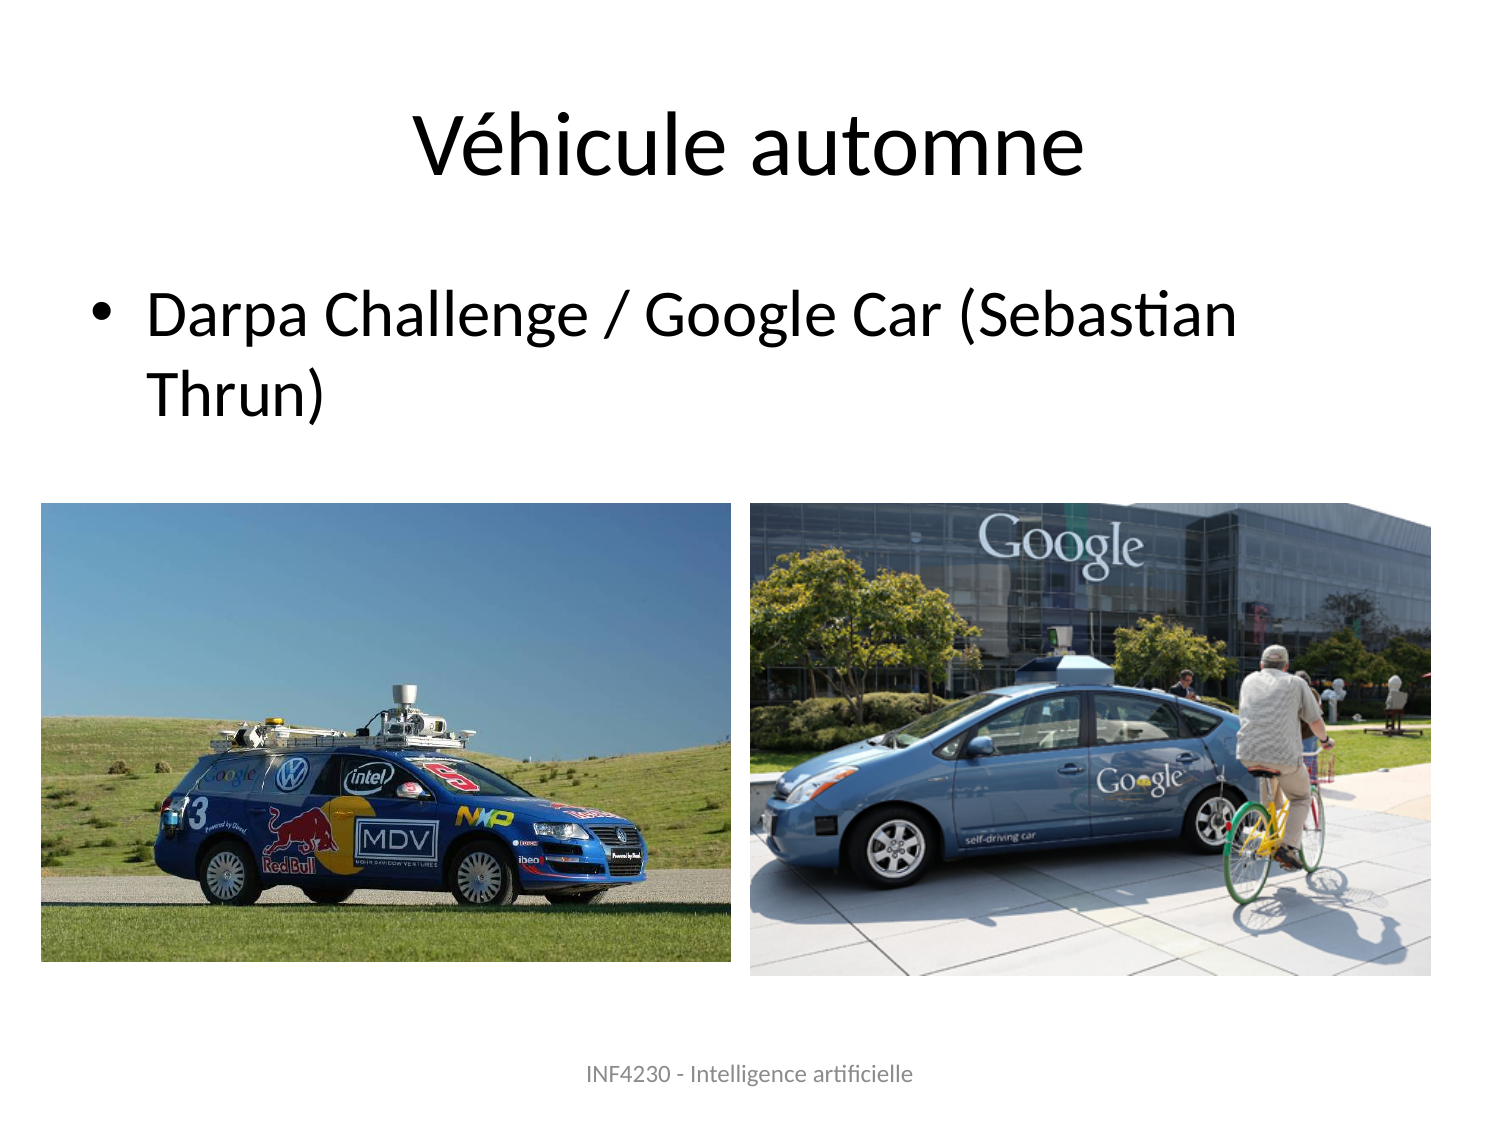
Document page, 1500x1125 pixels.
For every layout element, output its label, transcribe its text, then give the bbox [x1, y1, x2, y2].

footer INF4230 - Intelligence artificielle [512, 1042, 988, 1103]
list Darpa Challenge / Google Car (Sebastian Thrun) [75, 262, 1425, 1005]
picture [41, 503, 731, 962]
title Véhicule automne [75, 45, 1425, 233]
picture [750, 503, 1431, 976]
